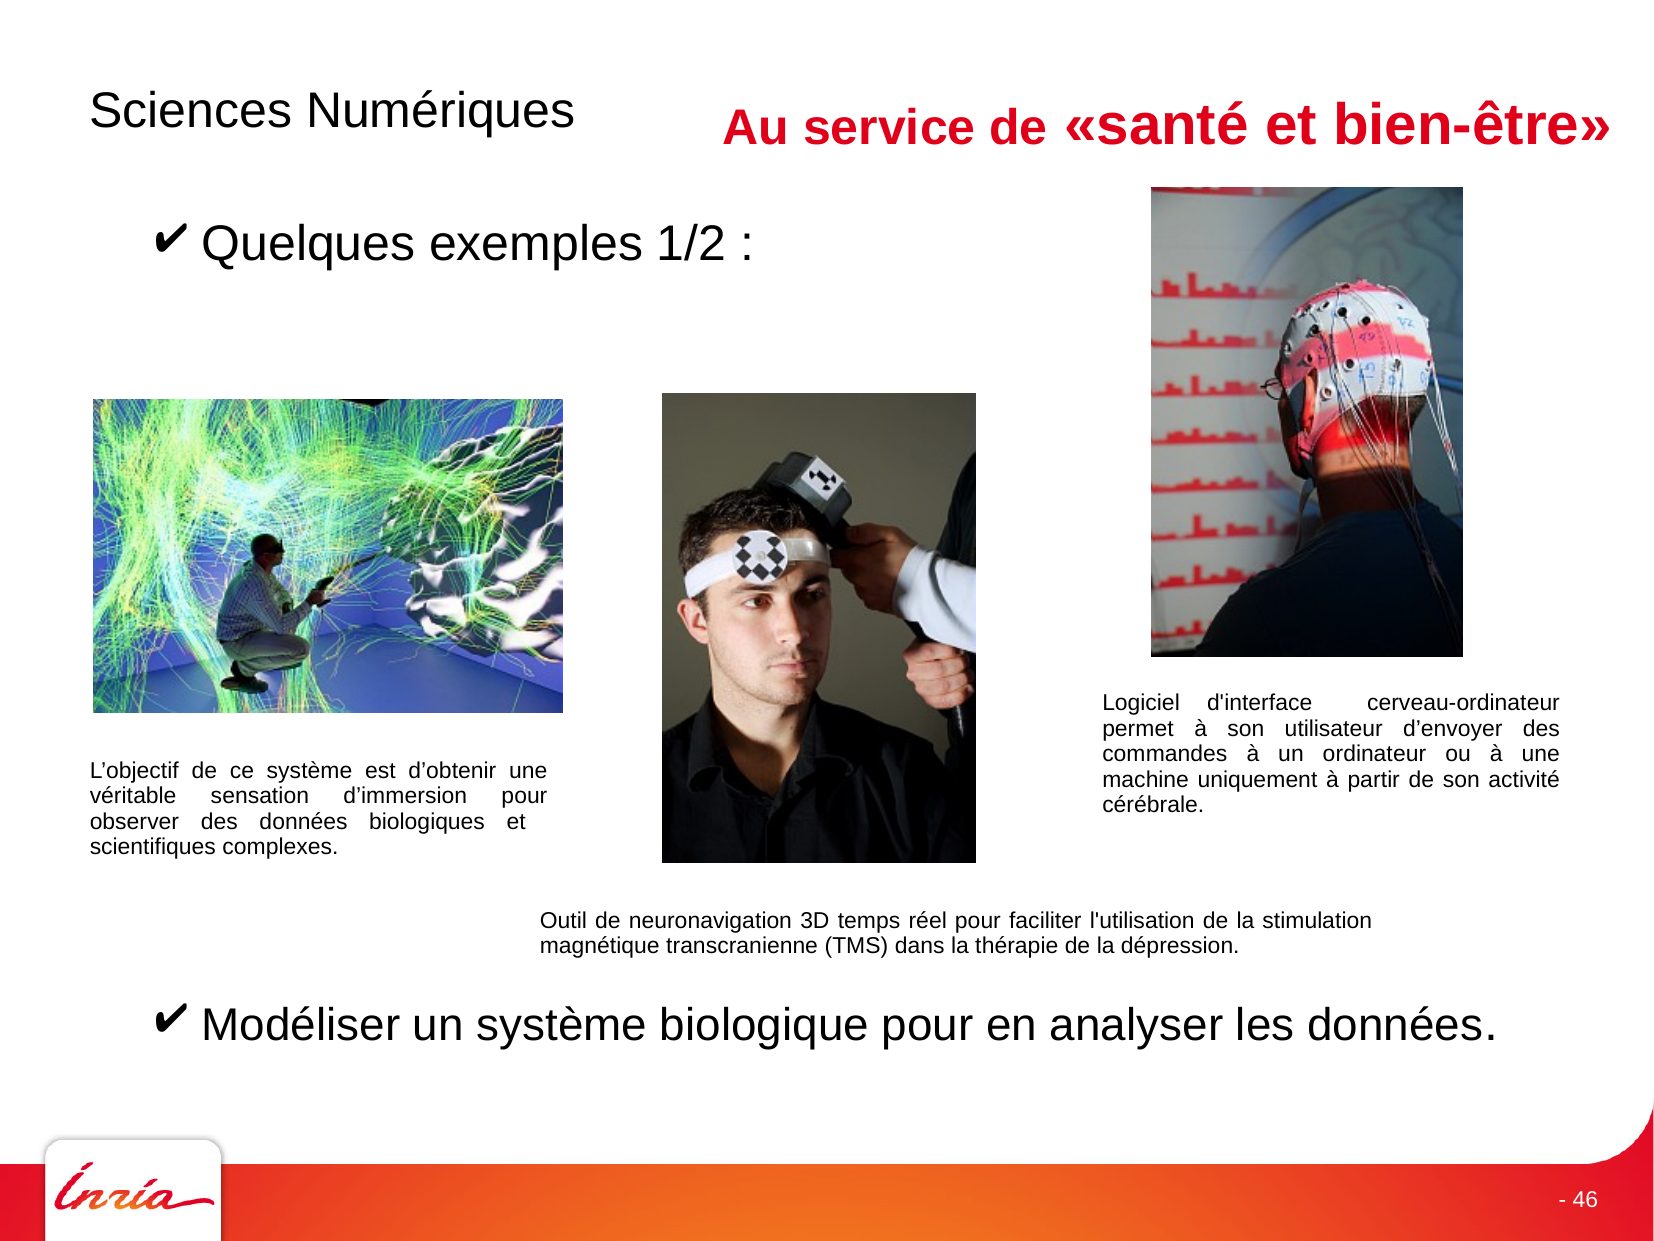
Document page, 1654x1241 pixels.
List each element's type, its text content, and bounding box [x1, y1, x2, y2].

text_box L’objectif de ce système est d’obtenir une véritable sensation d’immersion pour observer des données biologiques et scientifiques complexes. [75, 750, 563, 867]
text_box Sciences Numériques [75, 75, 601, 146]
text_box Outil de neuronavigation 3D temps réel pour faciliter l'utilisation de la stimulation magnétique transcranienne (TMS) dans la thérapie de la dépression. [525, 900, 1388, 976]
slide_number - <number> [1558, 1173, 1654, 1223]
picture [0, 0, 1654, 1241]
picture [662, 393, 976, 863]
text_box Logiciel d'interface cerveau-ordinateur permet à son utilisateur d’envoyer des commandes à un ordinateur ou à une machine uniquement à partir de son activité cérébrale. [1087, 682, 1576, 826]
title Au service de «santé et bien-être» [192, 18, 1613, 150]
text_box Quelques exemples 1/2 : Modéliser un système biologique pour en analyser les données. [154, 150, 1613, 1201]
picture [1151, 187, 1463, 657]
